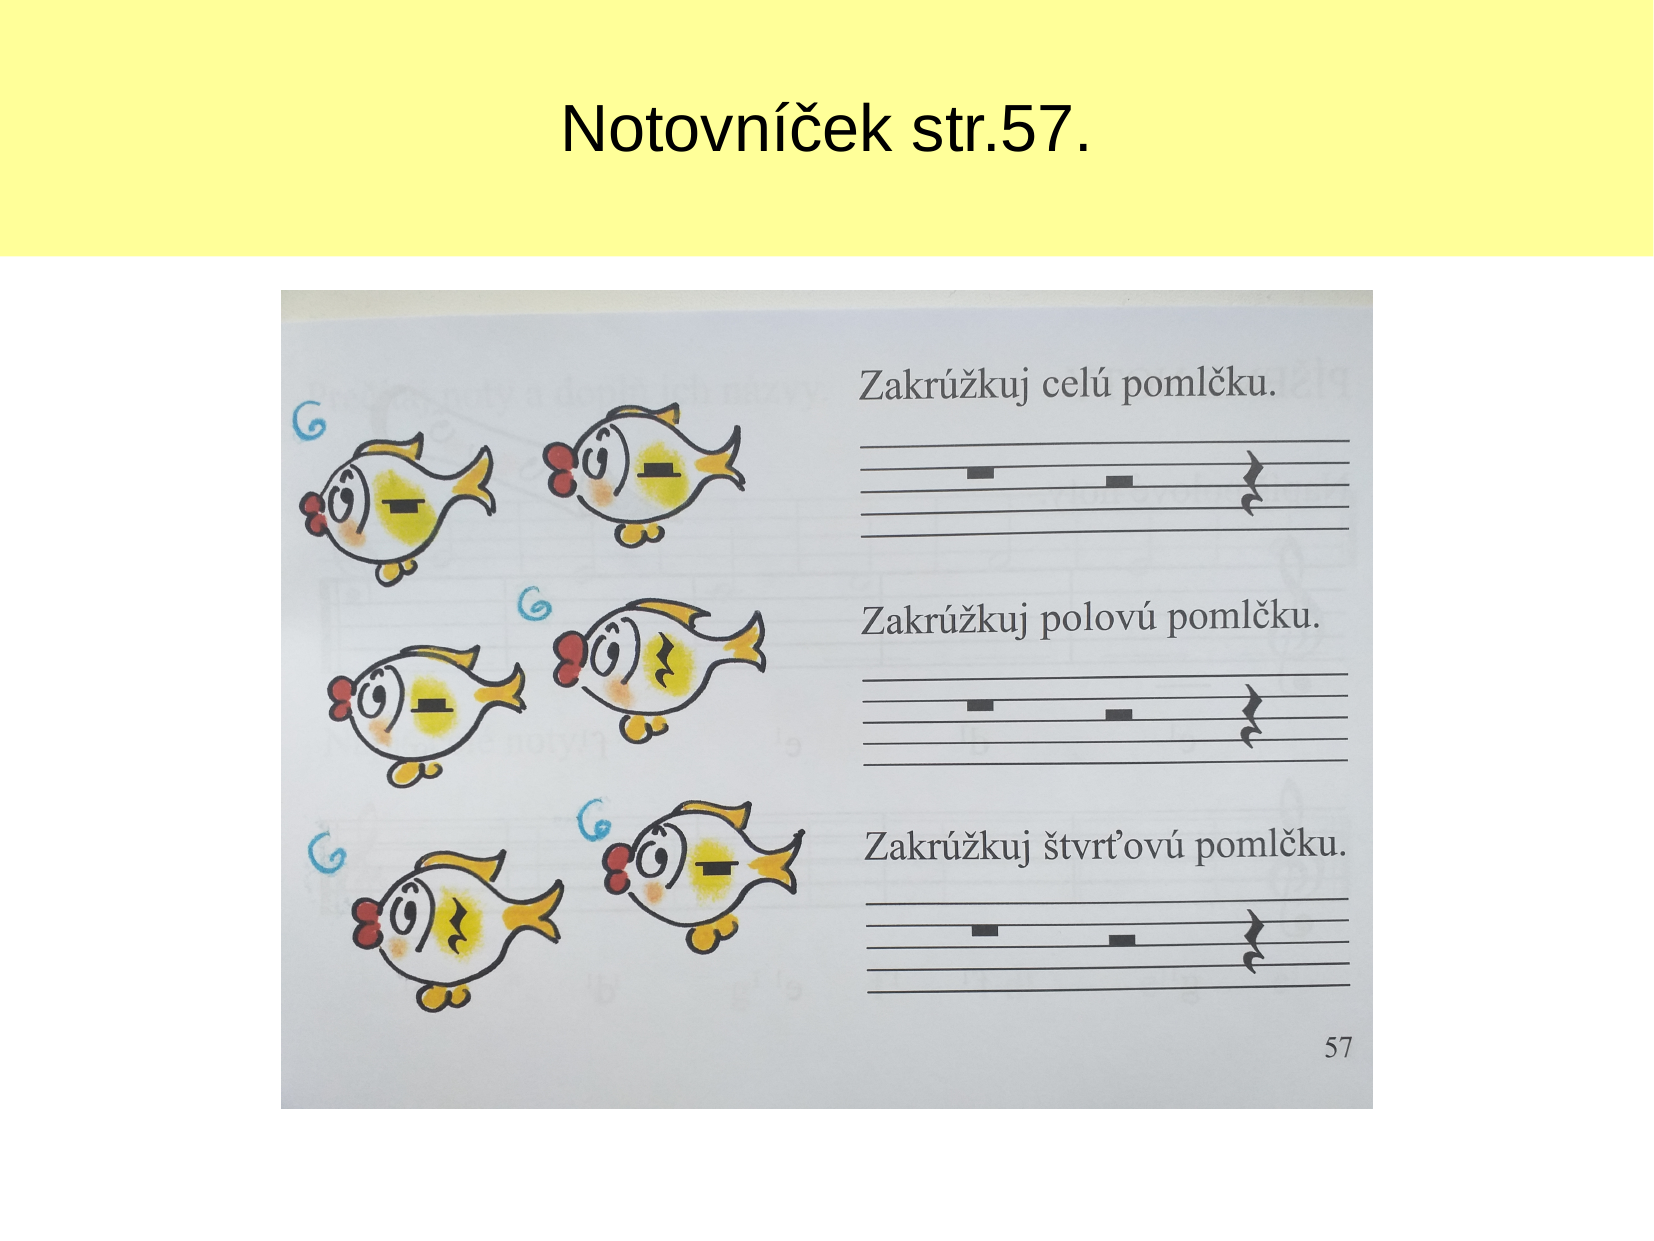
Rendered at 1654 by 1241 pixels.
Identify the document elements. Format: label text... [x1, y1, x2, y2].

picture [281, 290, 1373, 1109]
title Notovníček str.57. [0, 0, 1654, 257]
